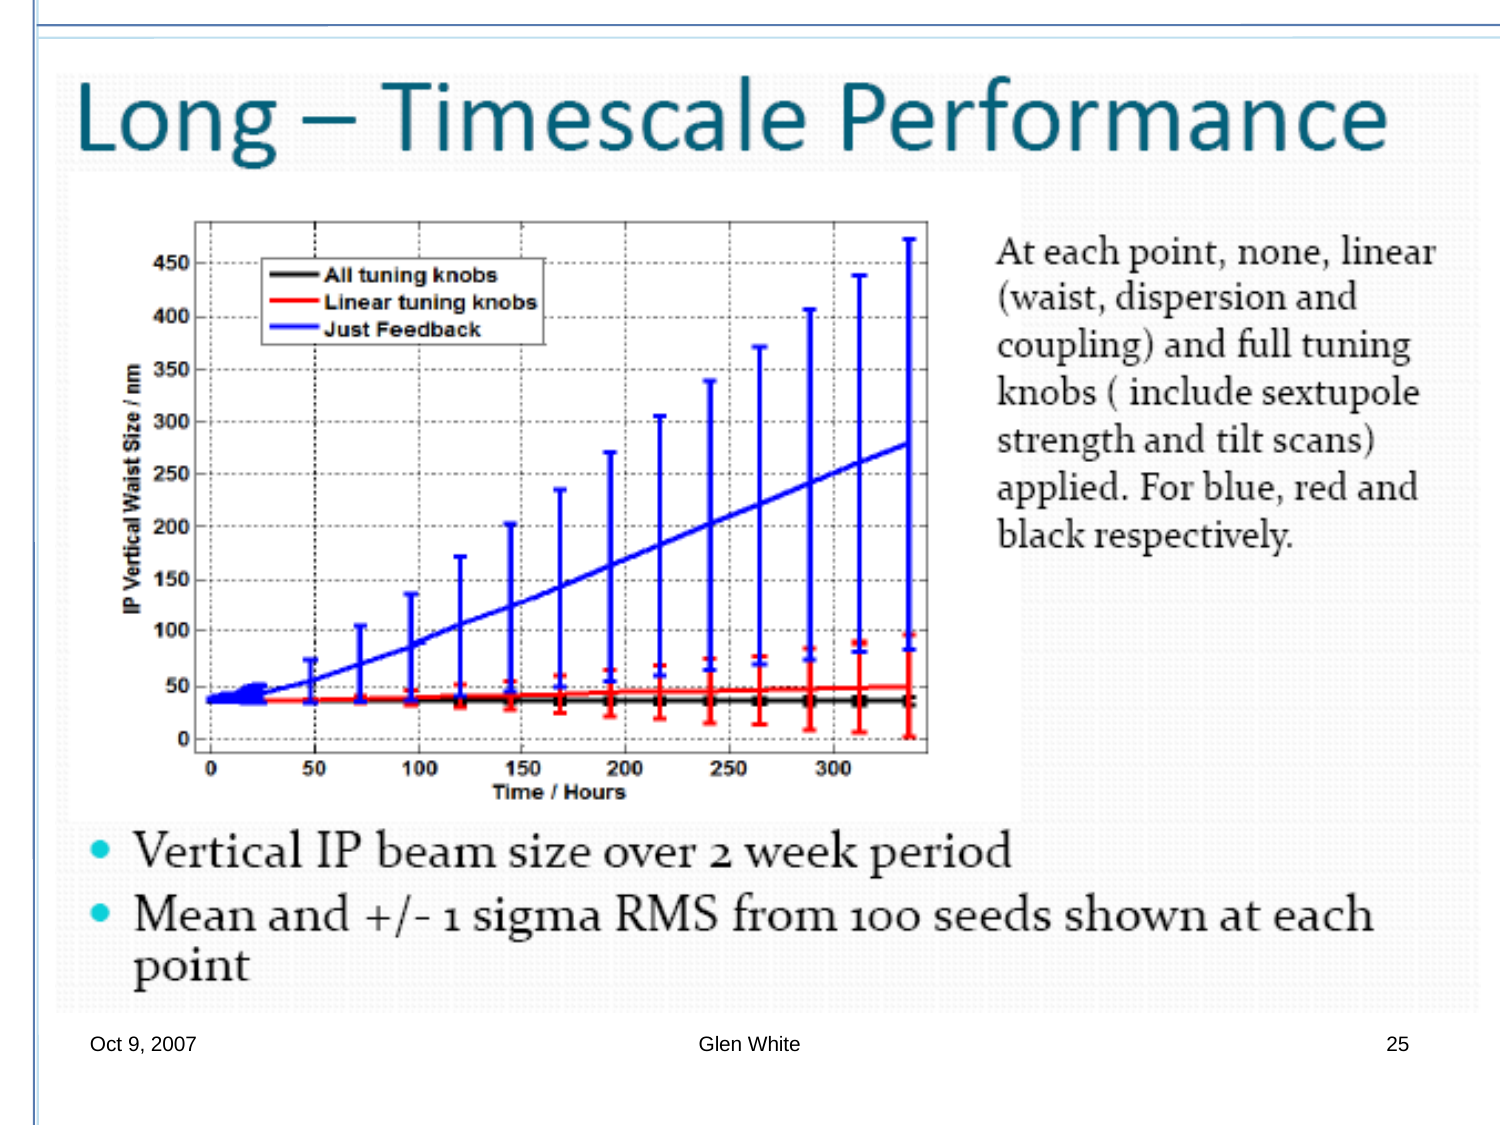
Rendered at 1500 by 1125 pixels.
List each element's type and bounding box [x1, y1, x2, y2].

picture [55, 72, 1481, 1013]
